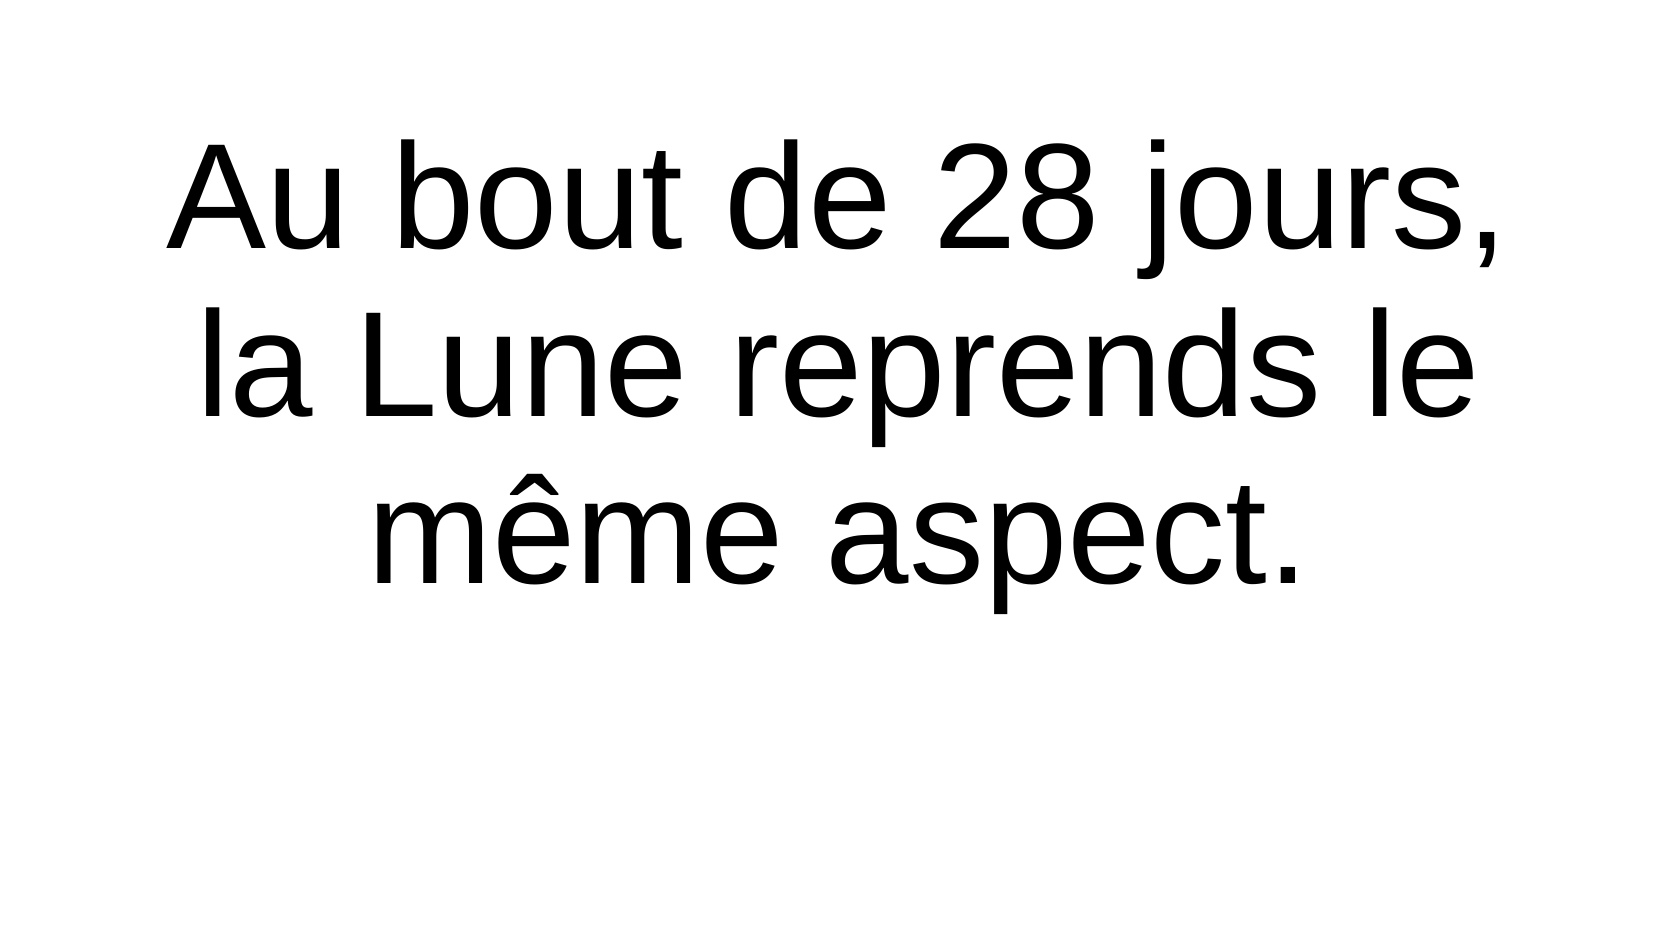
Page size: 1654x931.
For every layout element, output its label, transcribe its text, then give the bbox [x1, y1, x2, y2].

subtitle Au bout de 28 jours, la Lune reprends le même aspect. [94, 94, 1583, 634]
